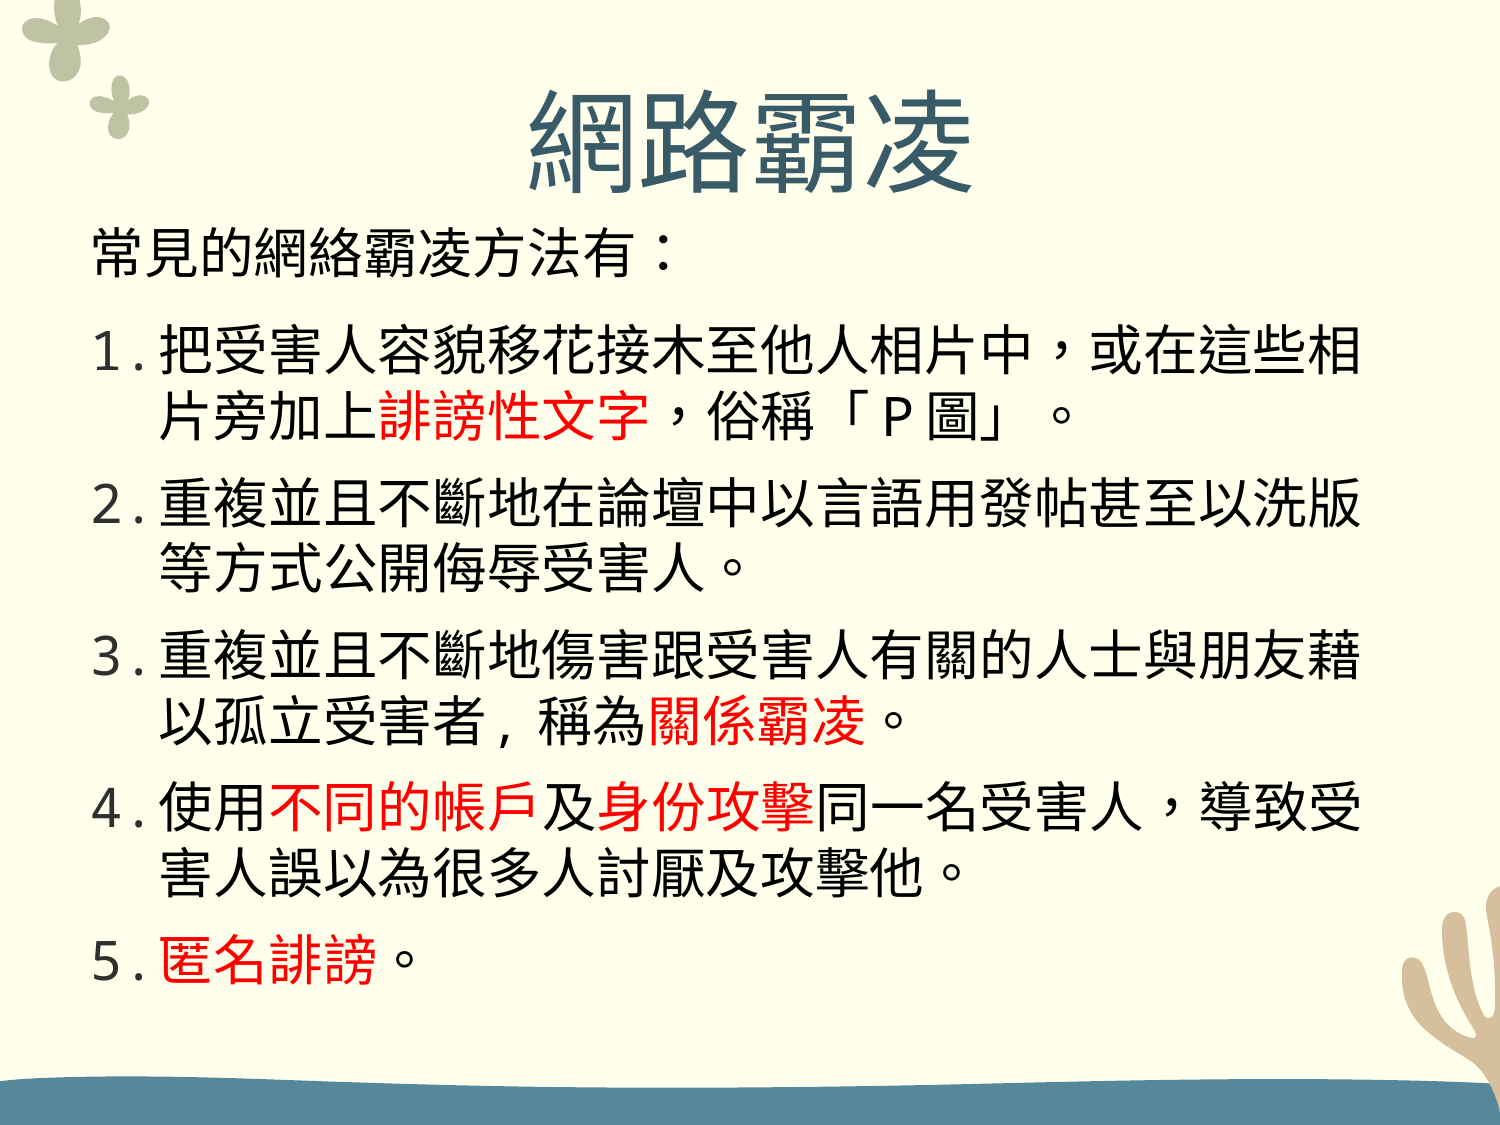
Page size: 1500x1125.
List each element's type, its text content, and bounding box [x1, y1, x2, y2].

text_box [89, 75, 150, 140]
list 常見的網絡霸凌方法有： 把受害人容貌移花接木至他人相片中，或在這些相片旁加上誹謗性文字，俗稱「P圖」。 重複並且不斷地在論壇中以言語用發帖甚至以洗版等方式公開侮辱受害人。 重複並且不斷地傷害跟受害人有關的人士與朋友藉以孤立受害者, 稱為關係霸凌。 使用不同的帳戶及身份攻擊同一名受害人，導致受害人誤以為很多人討厭及攻擊他。 匿名誹謗。 [75, 233, 1425, 1000]
text_box [0, 886, 1500, 1125]
title 網路霸凌 [75, 45, 1425, 233]
text_box [21, 0, 110, 82]
